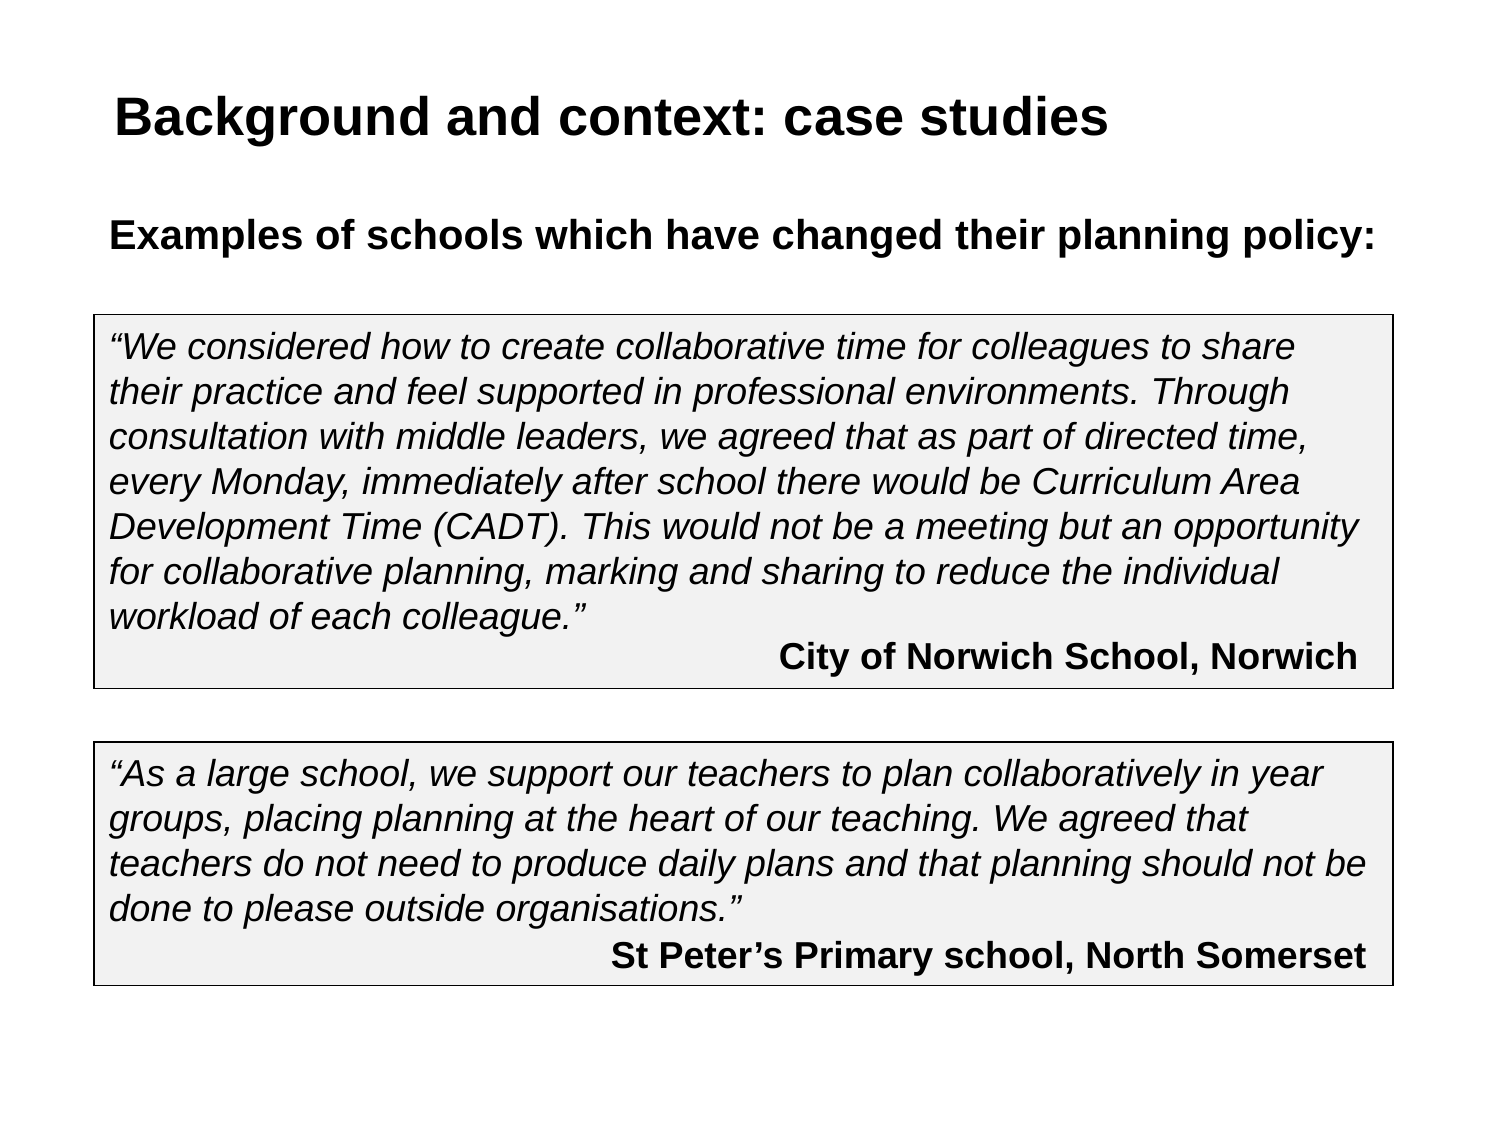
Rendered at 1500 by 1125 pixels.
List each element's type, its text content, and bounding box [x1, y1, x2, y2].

text_box “As a large school, we support our teachers to plan collaboratively in year groups, placing planning at the heart of our teaching. We agreed that teachers do not need to produce daily plans and that planning should not be done to please outside organisations.” St Peter’s Primary school, North Somerset [93, 741, 1394, 986]
title Background and context: case studies [99, 31, 1388, 197]
text_box “We considered how to create collaborative time for colleagues to share their practice and feel supported in professional environments. Through consultation with middle leaders, we agreed that as part of directed time, every Monday, immediately after school there would be Curriculum Area Development Time (CADT). This would not be a meeting but an opportunity for collaborative planning, marking and sharing to reduce the individual workload of each colleague.” City of Norwich School, Norwich [93, 314, 1394, 689]
list Examples of schools which have changed their planning policy: [93, 209, 1441, 269]
